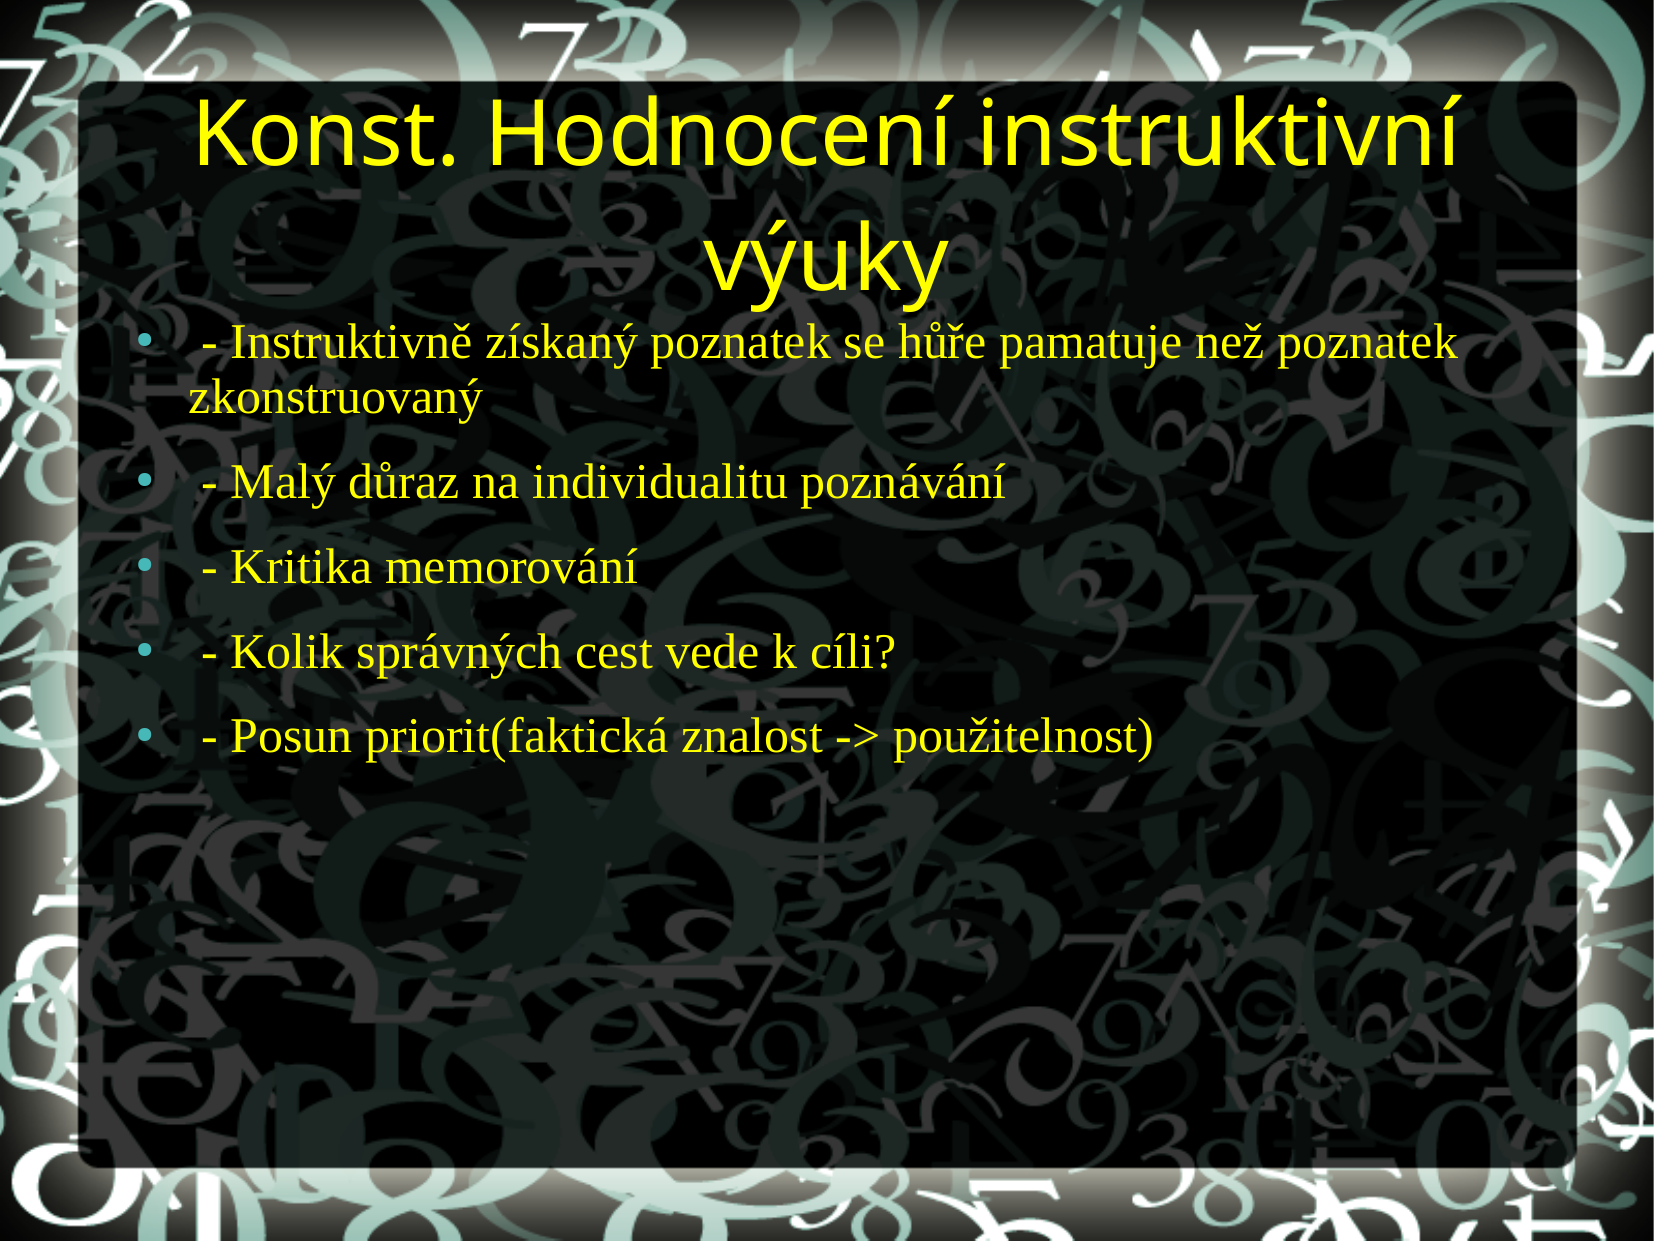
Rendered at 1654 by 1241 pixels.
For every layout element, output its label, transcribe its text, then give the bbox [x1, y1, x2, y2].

title Konst. Hodnocení instruktivní výuky [82, 64, 1571, 320]
list - Instruktivně získaný poznatek se hůře pamatuje než poznatek zkonstruovaný - Malý důraz na individualitu poznávání - Kritika memorování - Kolik správných cest vede k cíli? - Posun priorit(faktická znalost -> použitelnost) [118, 313, 1542, 1034]
picture [0, 0, 1654, 1241]
